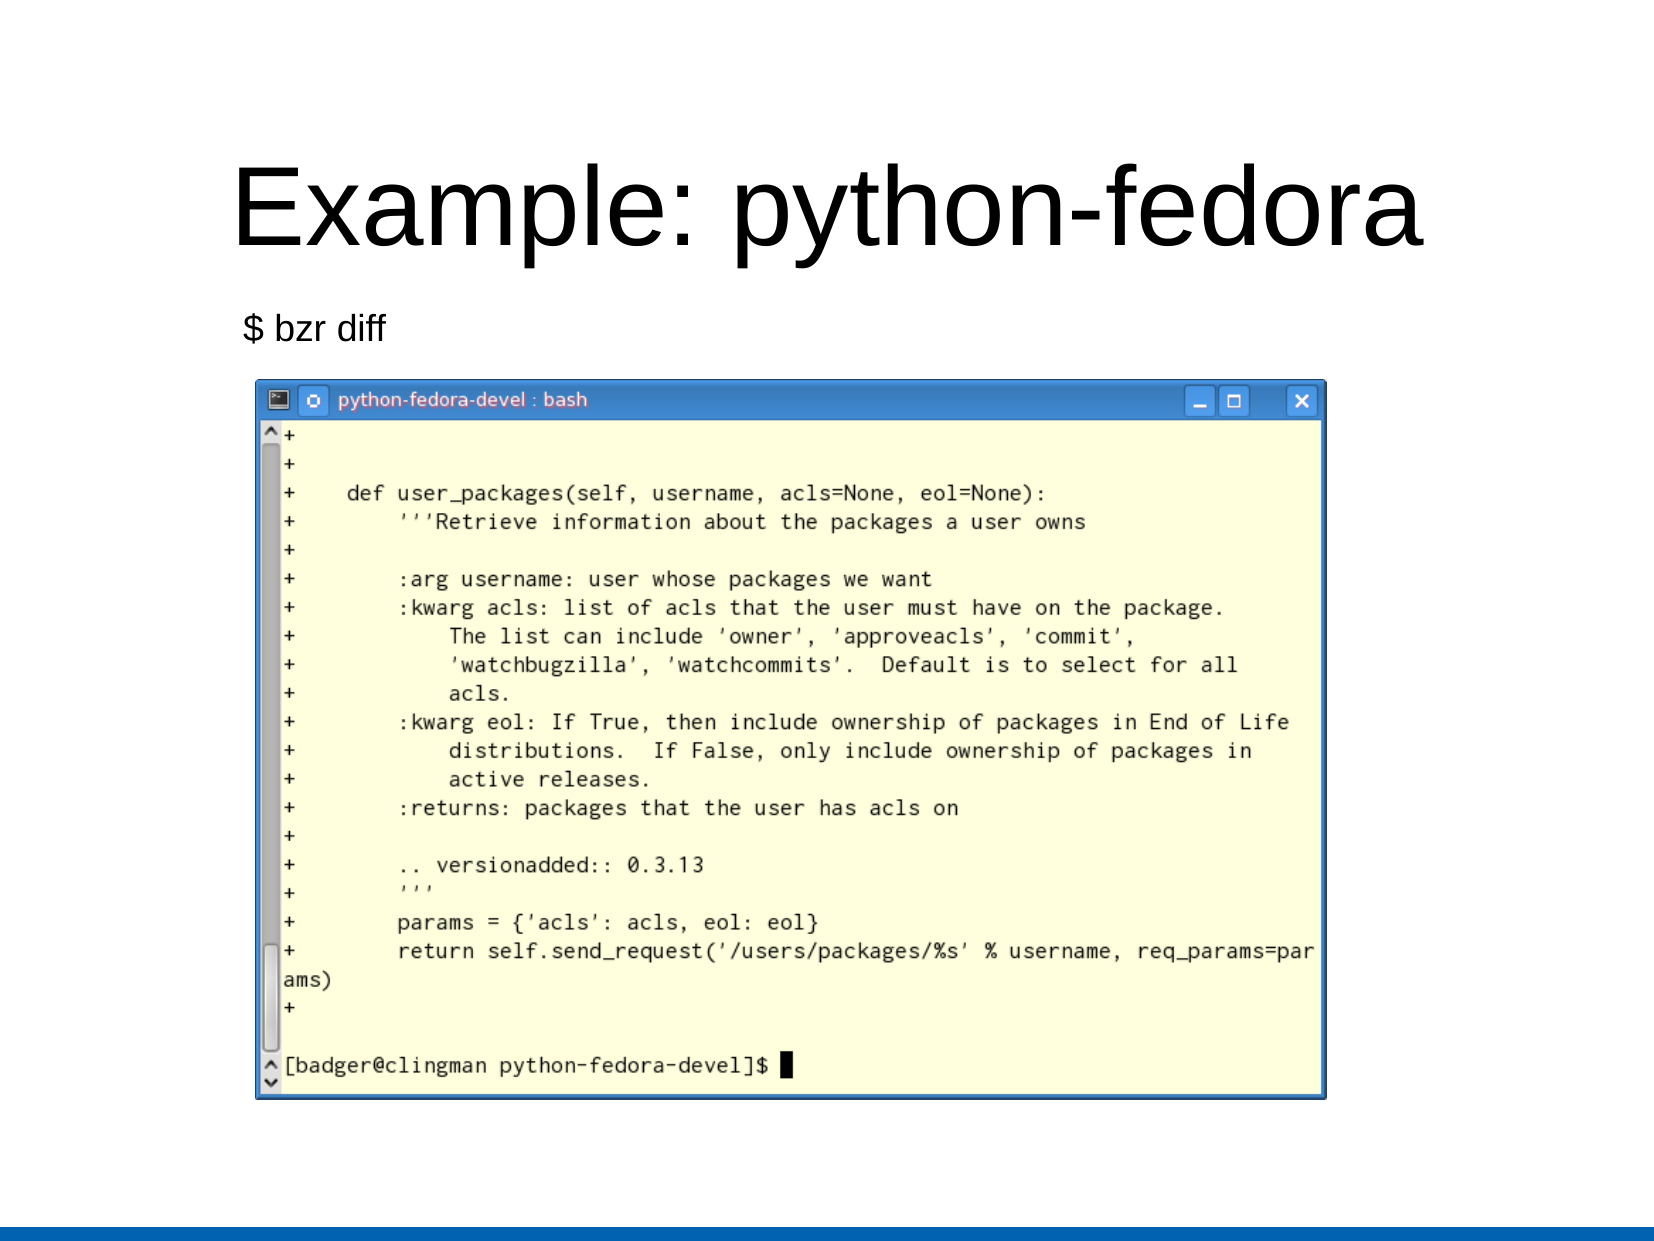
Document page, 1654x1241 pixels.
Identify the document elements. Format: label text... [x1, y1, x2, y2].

picture [255, 379, 1327, 1100]
text_box $ bzr diff [228, 300, 413, 357]
title Example: python-fedora [121, 102, 1533, 311]
